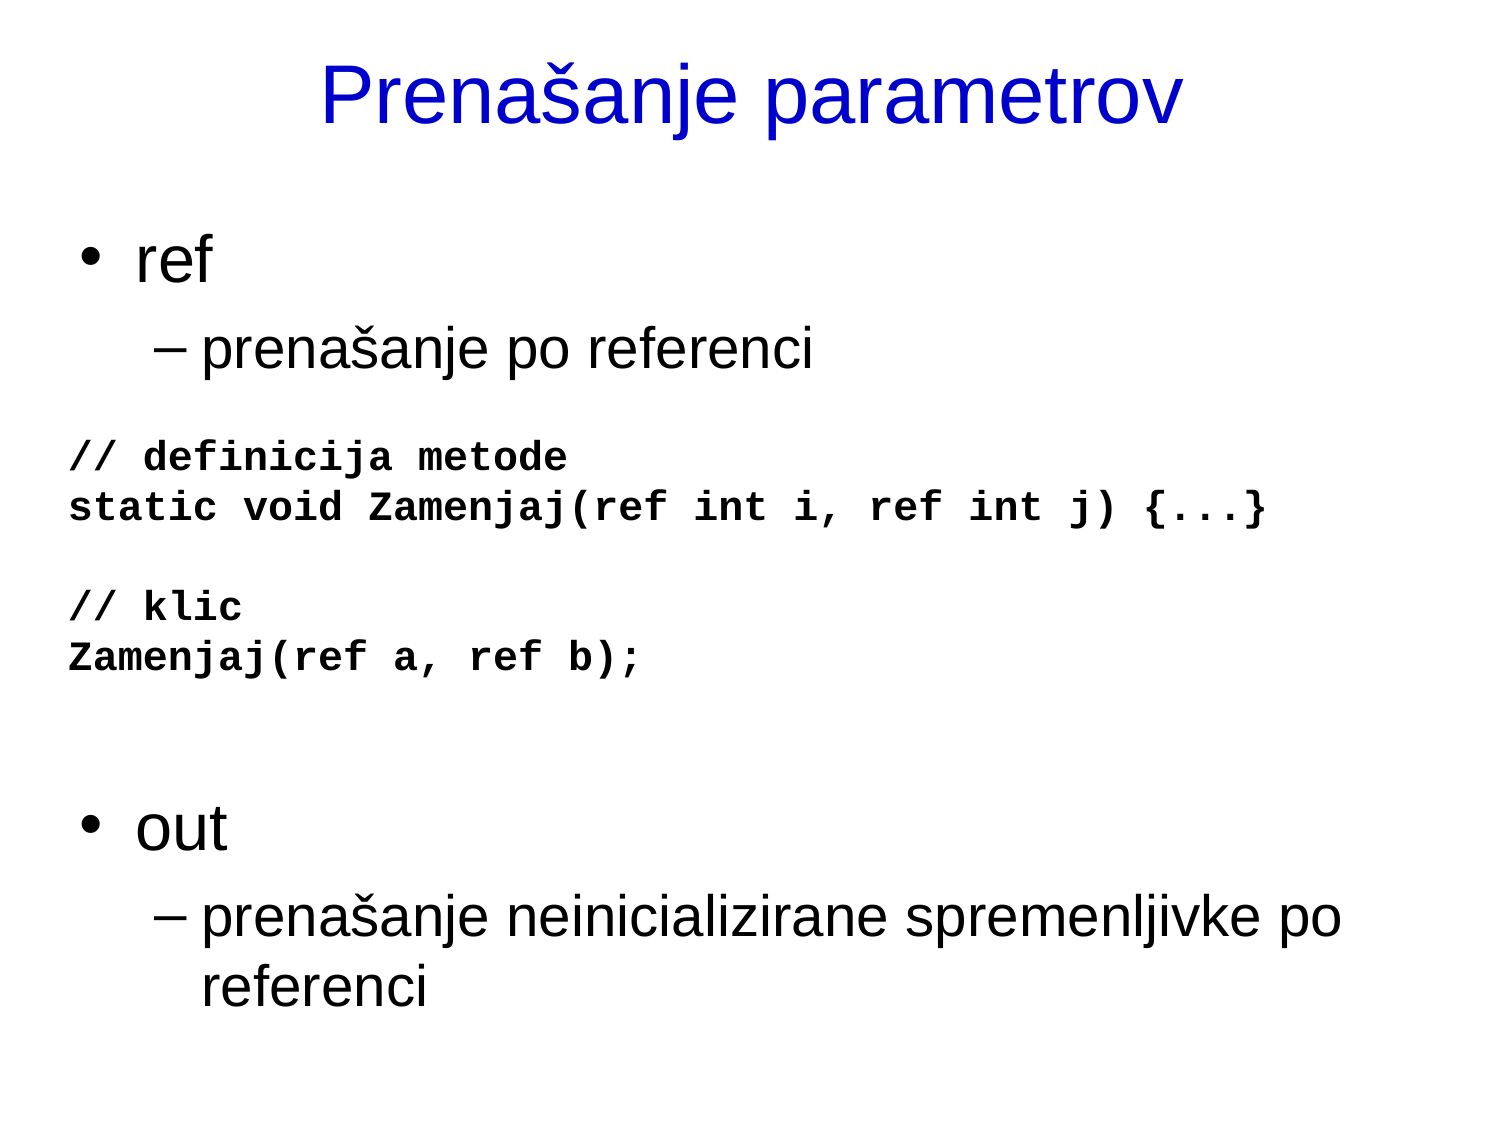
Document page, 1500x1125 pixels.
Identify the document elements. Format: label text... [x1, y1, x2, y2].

list ref prenašanje po referenci out prenašanje neinicializirane spremenljivke po referenci [64, 687, 1438, 1035]
list ref prenašanje po referenci out prenašanje neinicializirane spremenljivke po referenci [64, 207, 1438, 420]
title Prenašanje parametrov [76, 30, 1427, 149]
text_box // definicija metode static void Zamenjaj(ref int i, ref int j) {...} // klic Zamenjaj(ref a, ref b); [53, 420, 1448, 687]
